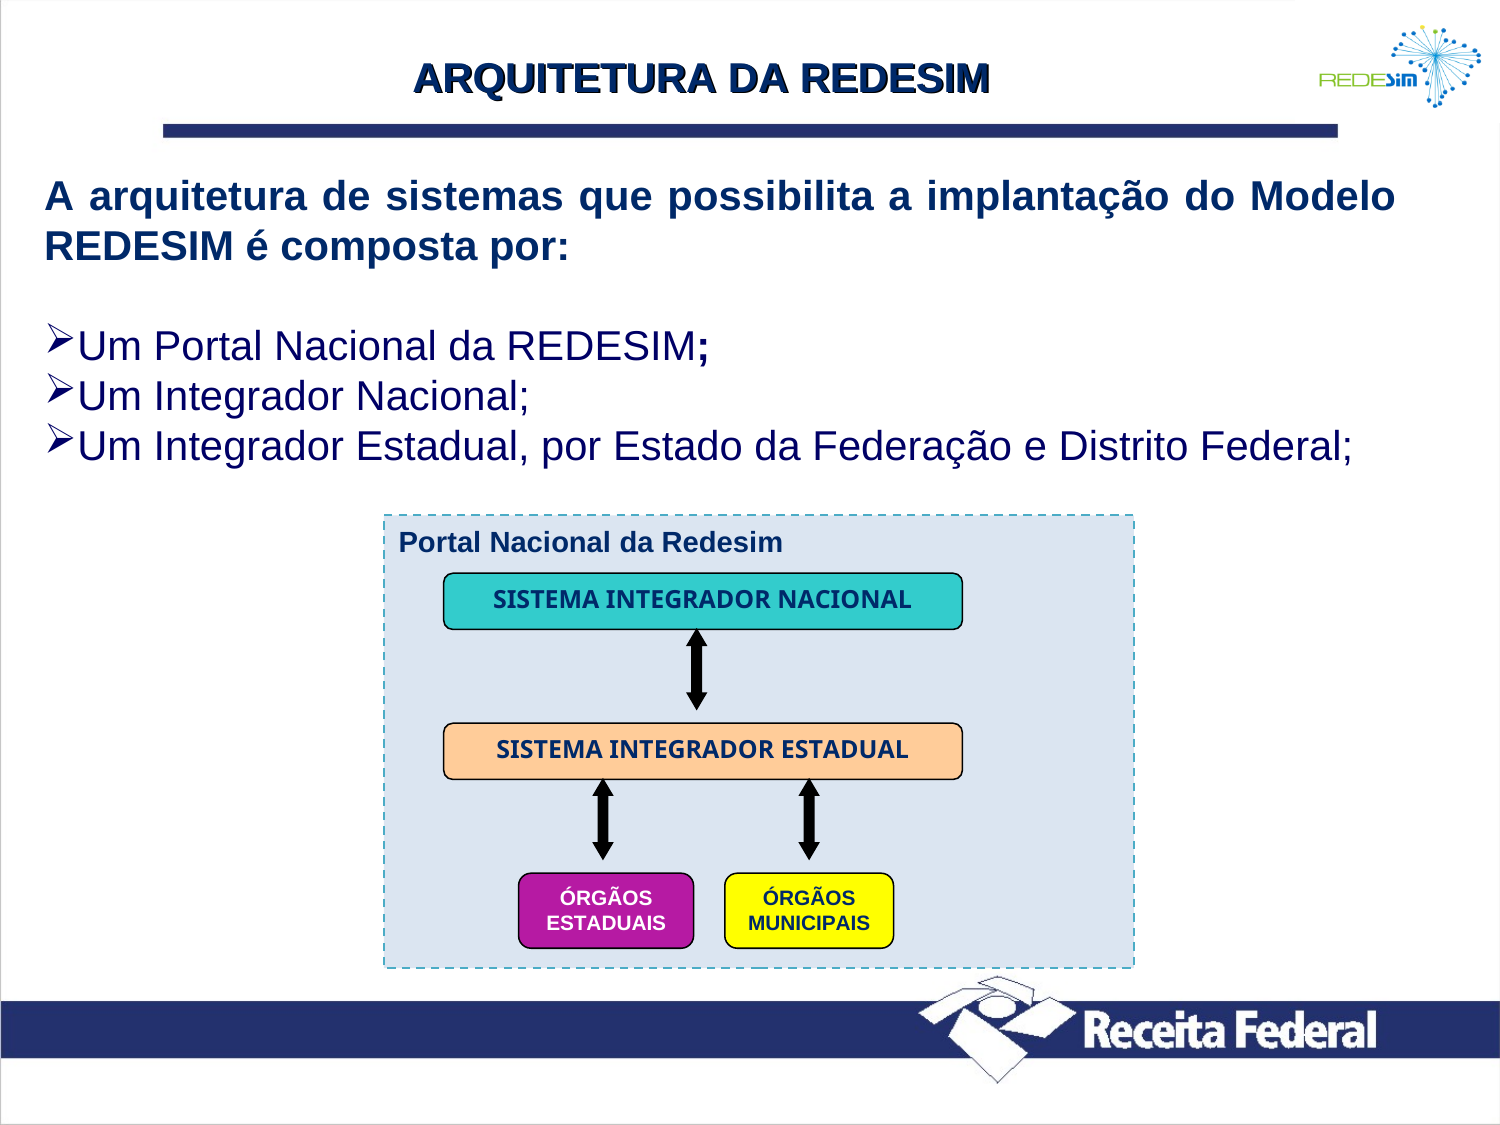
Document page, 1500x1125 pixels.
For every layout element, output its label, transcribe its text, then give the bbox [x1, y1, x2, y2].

text_box ÓRGÃOS MUNICIPAIS [724, 873, 894, 949]
text_box [799, 779, 819, 859]
text_box Portal Nacional da Redesim [383, 515, 1134, 969]
text_box A arquitetura de sistemas que possibilita a implantação do Modelo REDESIM é composta por: Um Portal Nacional da REDESIM; Um Integrador Nacional; Um Integrador Estadual, por Estado da Federação e Distrito Federal; [29, 160, 1412, 602]
text_box SISTEMA INTEGRADOR NACIONAL [443, 573, 963, 630]
text_box [687, 629, 707, 709]
text_box ÓRGÃOS ESTADUAIS [518, 873, 694, 949]
text_box ARQUITETURA DA REDESIM [76, 42, 1326, 109]
picture [0, 0, 1500, 1125]
text_box [593, 779, 613, 859]
text_box SISTEMA INTEGRADOR ESTADUAL [443, 723, 963, 780]
